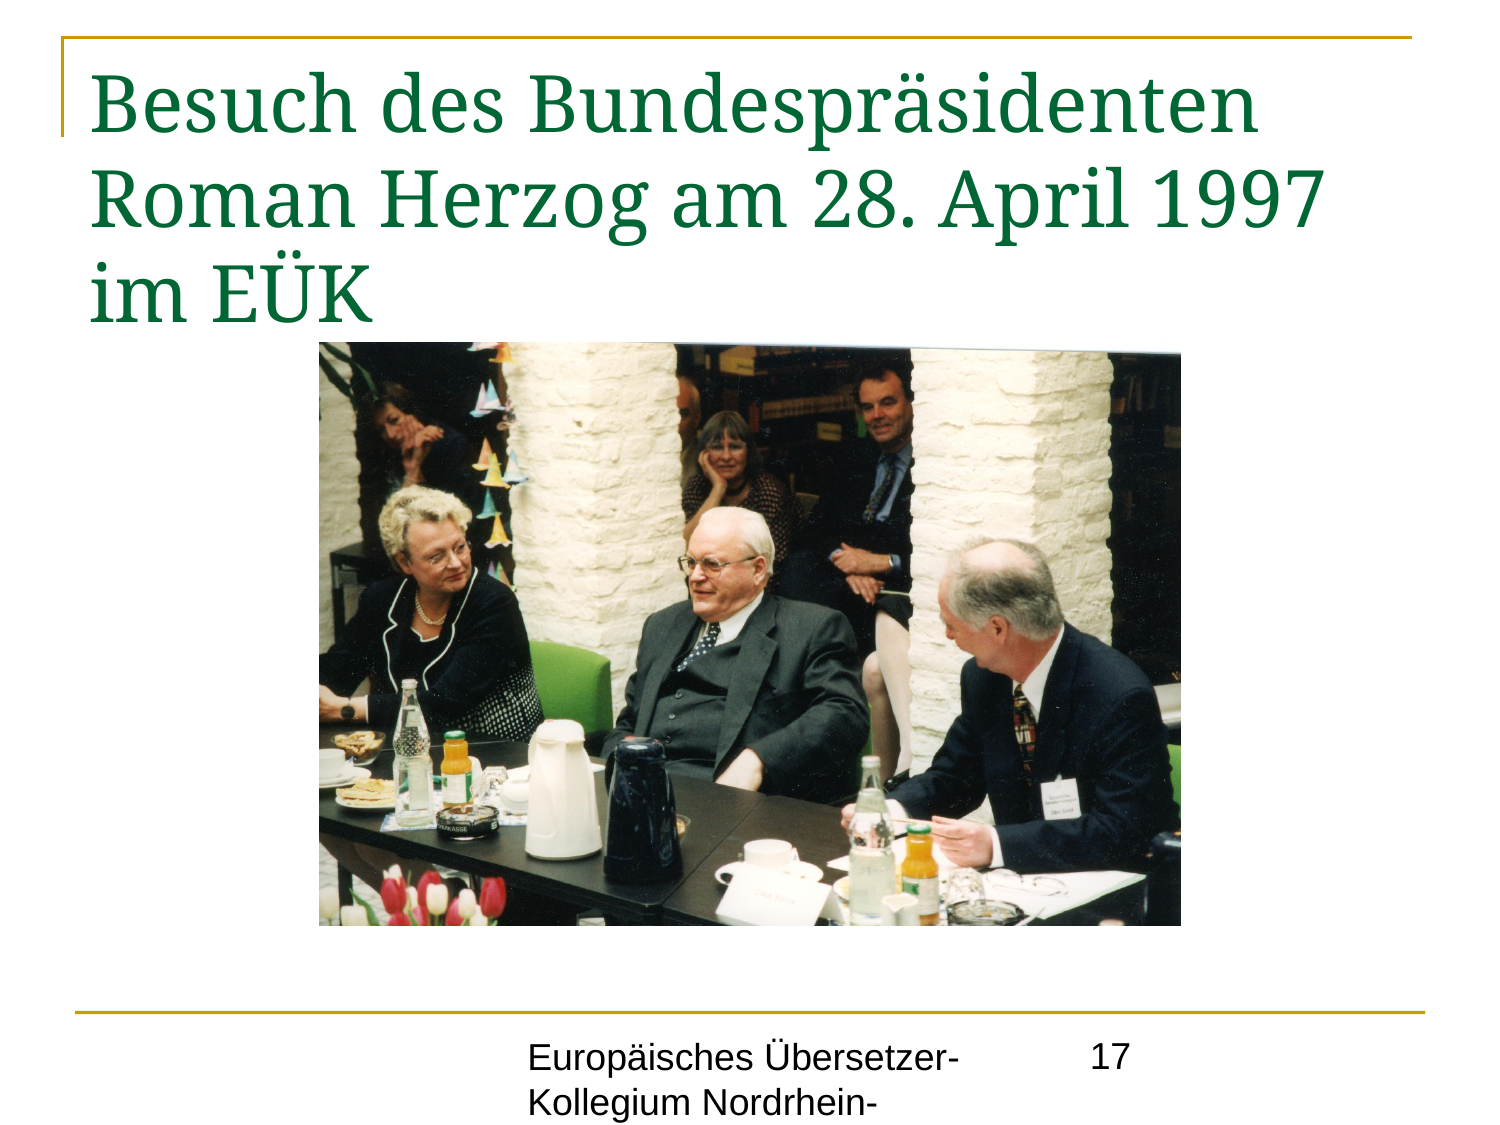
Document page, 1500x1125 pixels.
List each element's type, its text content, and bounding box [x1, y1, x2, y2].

picture [319, 342, 1181, 926]
title Besuch des Bundespräsidenten Roman Herzog am 28. April 1997 im EÜK [75, 45, 1425, 233]
text_box [1074, 1024, 1425, 1100]
text_box Europäisches Übersetzer-Kollegium Nordrhein-Westfalen in Straelen [512, 1025, 988, 1100]
